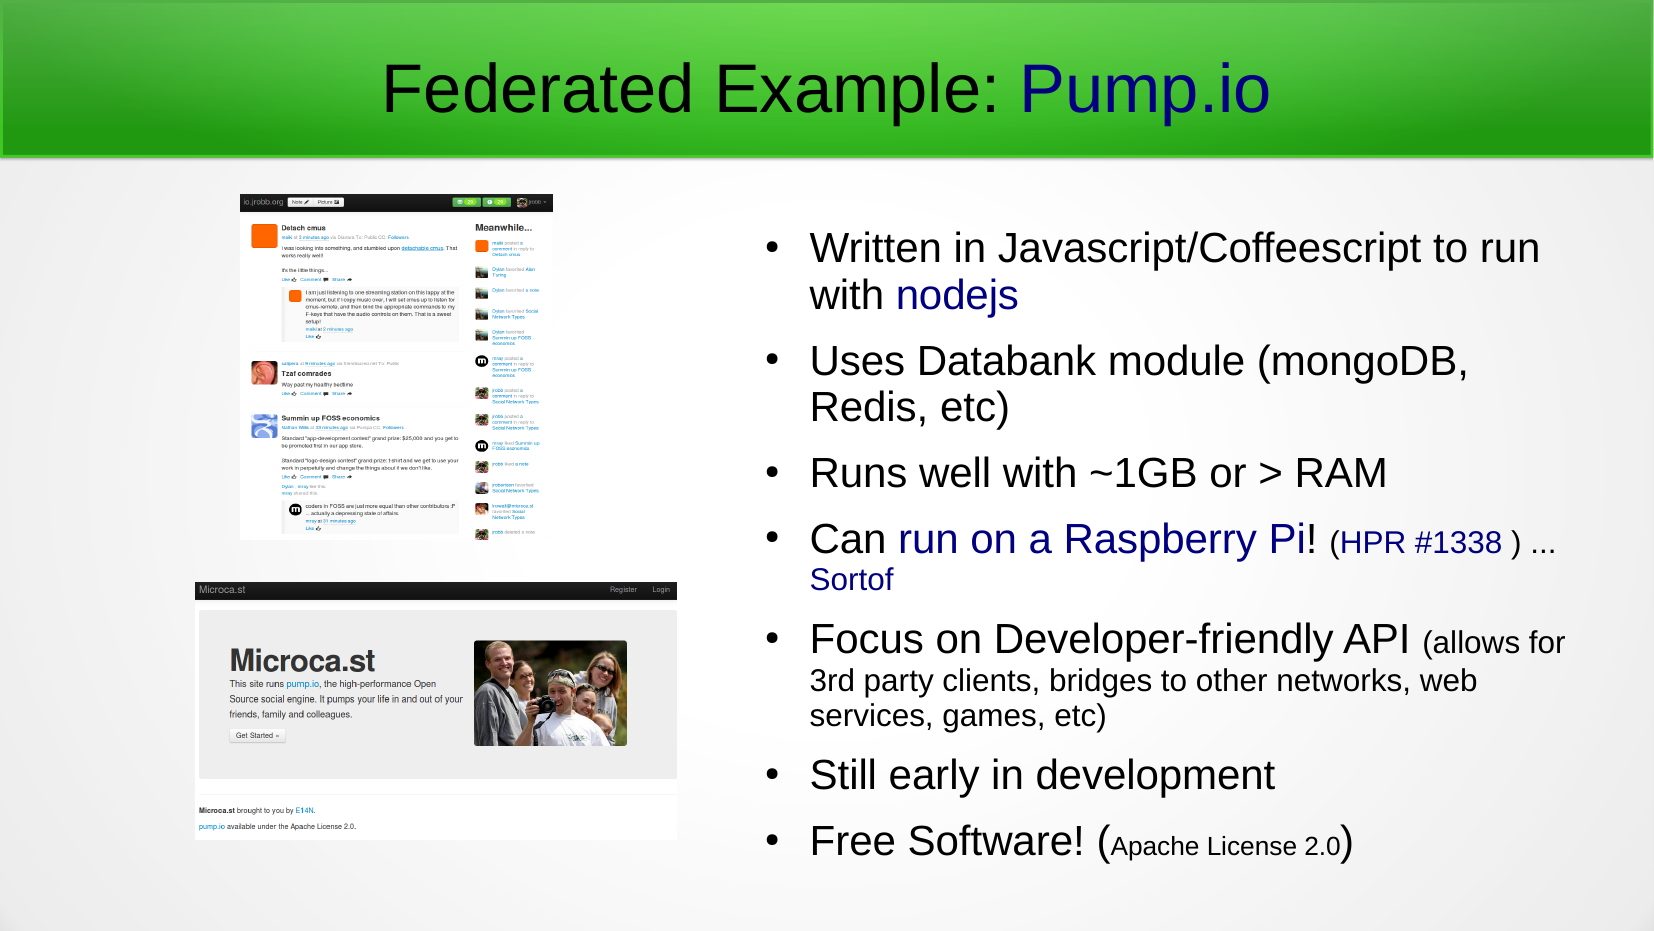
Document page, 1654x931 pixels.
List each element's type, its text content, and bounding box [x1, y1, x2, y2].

picture [195, 582, 677, 841]
list Written in Javascript/Coffeescript to run with nodejs Uses Databank module (mongoDB, Redis, etc) Runs well with ~1GB or > RAM Can run on a Raspberry Pi! (HPR #1338 ) ...Sortof Focus on Developer-friendly API (allows for 3rd party clients, bridges to other networks, web services, games, etc) Still early in development Free Software! (Apache License 2.0) [750, 224, 1572, 871]
title Federated Example: Pump.io [82, 35, 1571, 142]
picture [240, 194, 553, 541]
